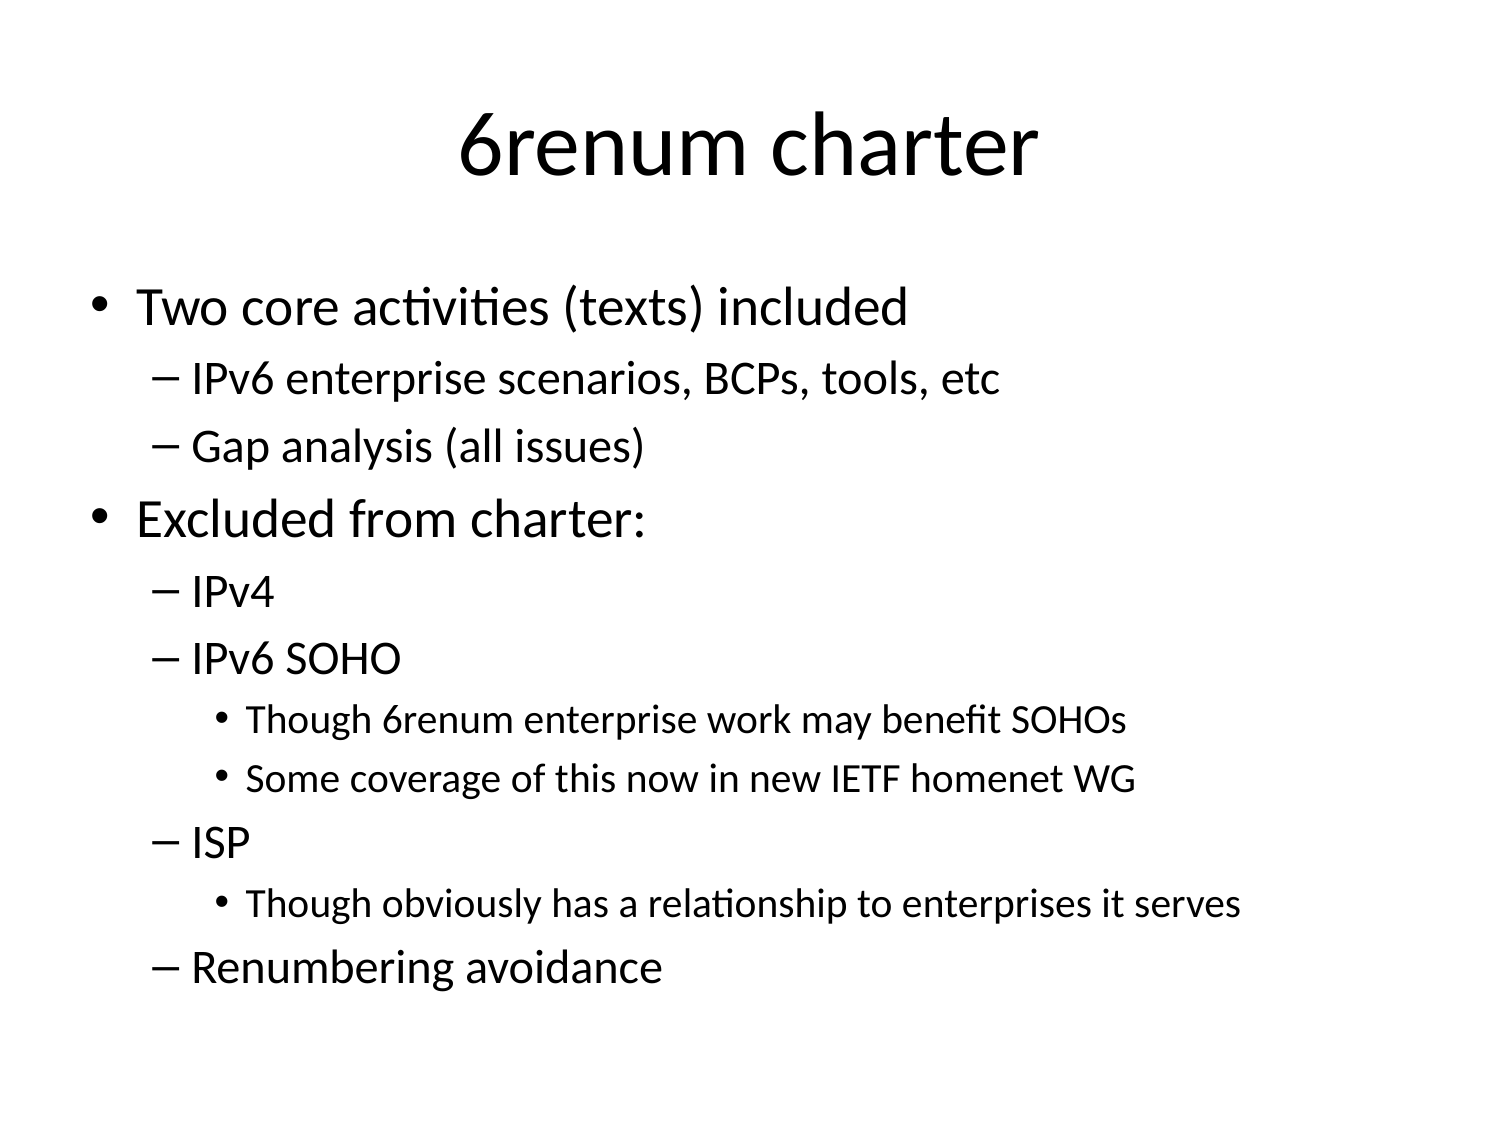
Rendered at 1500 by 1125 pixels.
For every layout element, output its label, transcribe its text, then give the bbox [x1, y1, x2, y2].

list Two core activities (texts) included IPv6 enterprise scenarios, BCPs, tools, etc Gap analysis (all issues) Excluded from charter: IPv4 IPv6 SOHO Though 6renum enterprise work may benefit SOHOs Some coverage of this now in new IETF homenet WG ISP Though obviously has a relationship to enterprises it serves Renumbering avoidance [75, 262, 1425, 1005]
title 6renum charter [75, 45, 1425, 233]
